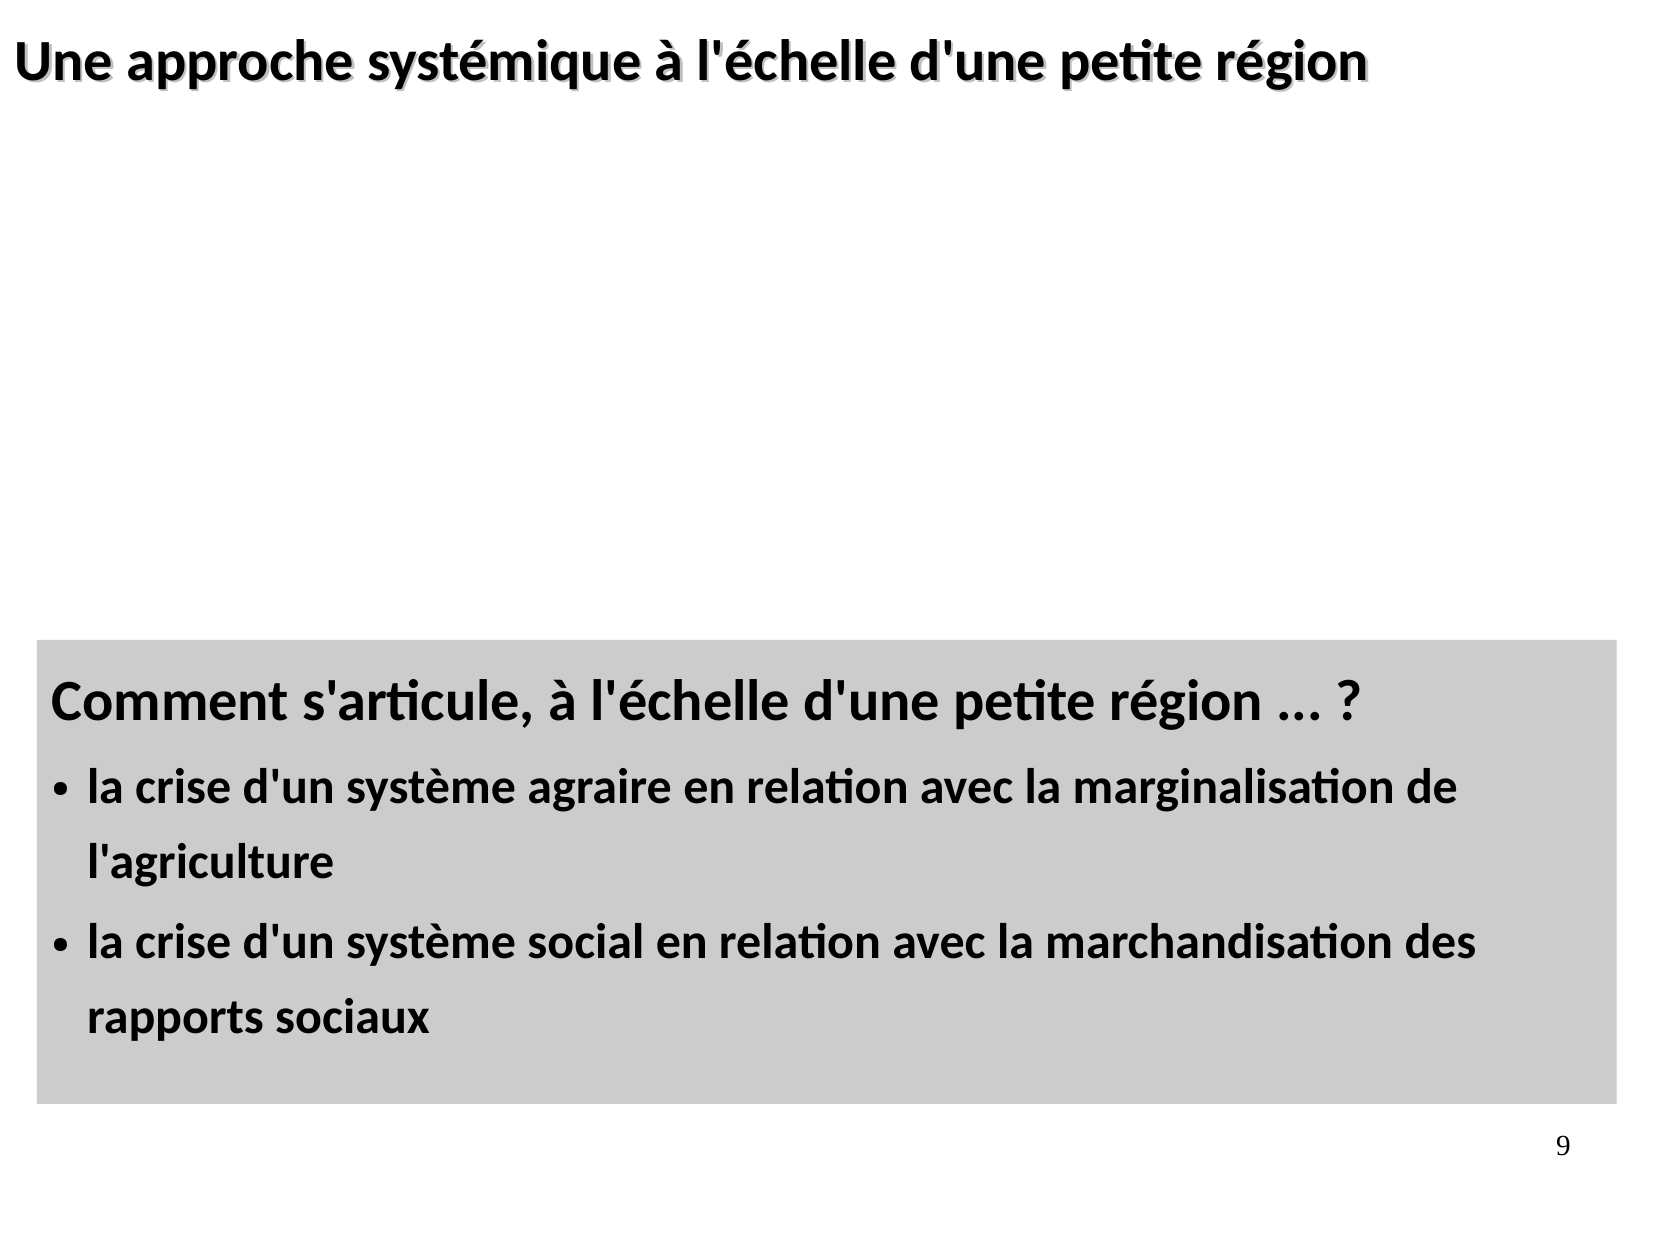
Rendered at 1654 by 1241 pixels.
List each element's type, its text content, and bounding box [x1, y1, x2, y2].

text_box Une approche systémique à l'échelle d'une petite région [0, 0, 1625, 87]
text_box Comment s'articule, à l'échelle d'une petite région ... ? la crise d'un système agraire en relation avec la marginalisation de l'agriculture la crise d'un système social en relation avec la marchandisation des rapports sociaux [36, 639, 1617, 1104]
